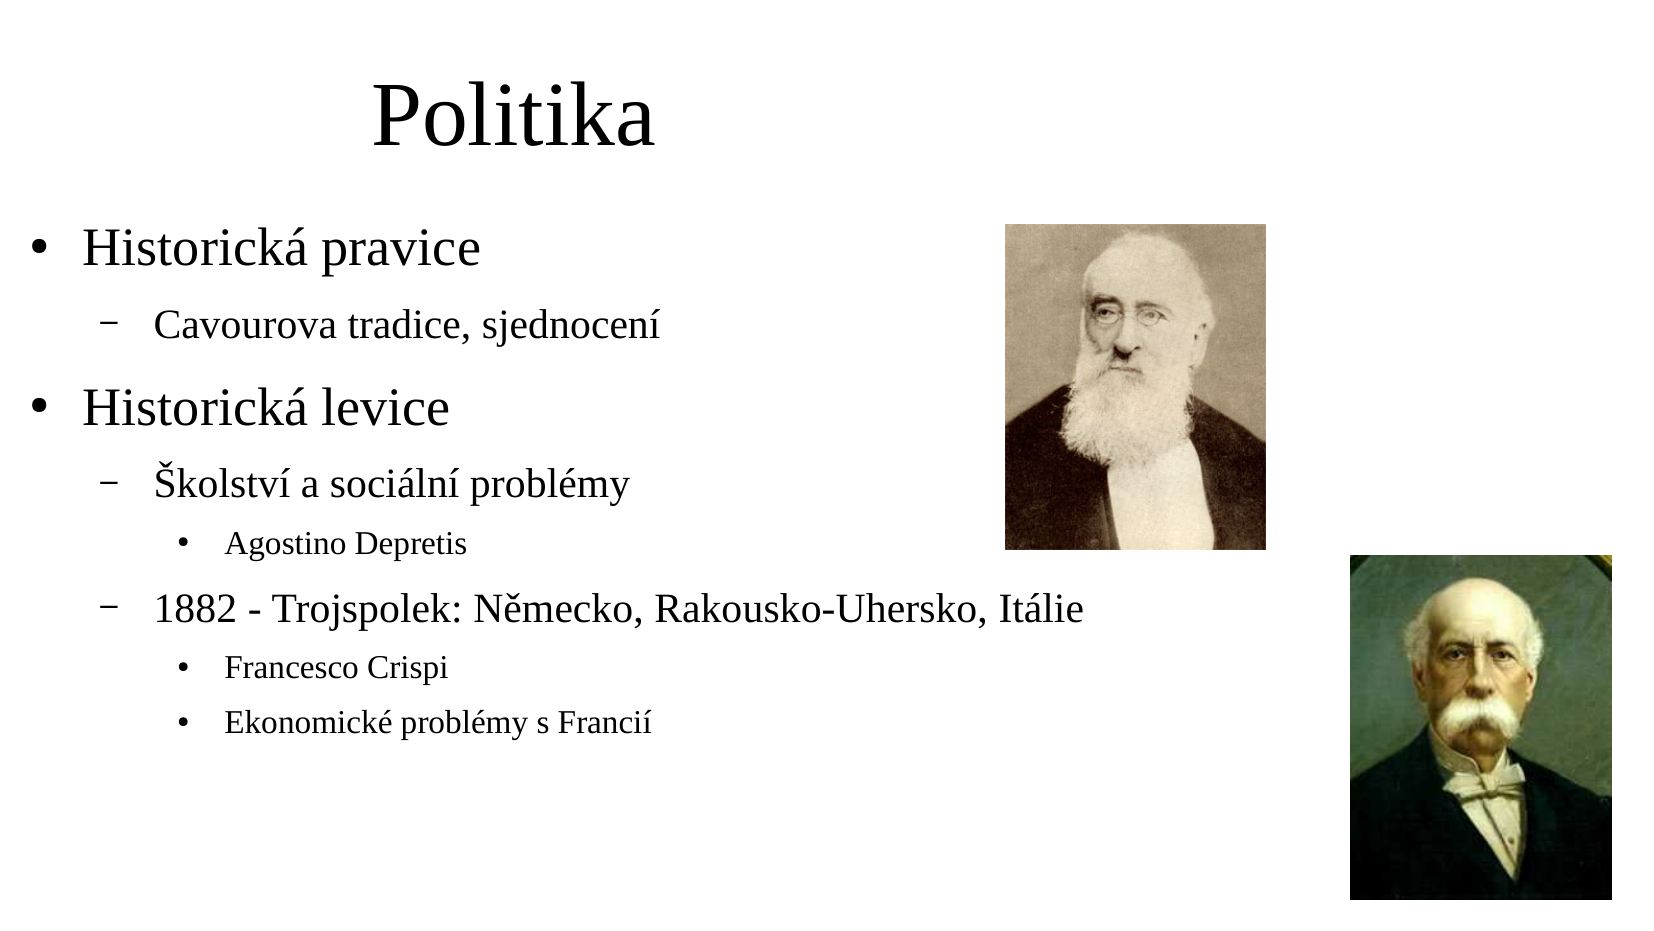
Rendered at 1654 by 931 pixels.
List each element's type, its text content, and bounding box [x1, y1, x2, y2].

list Historická pravice Cavourova tradice, sjednocení Historická levice Školství a sociální problémy Agostino Depretis 1882 - Trojspolek: Německo, Rakousko-Uhersko, Itálie Francesco Crispi Ekonomické problémy s Francií [11, 217, 1096, 916]
title Politika [82, 37, 946, 193]
picture [1350, 555, 1612, 901]
picture [1005, 224, 1266, 550]
